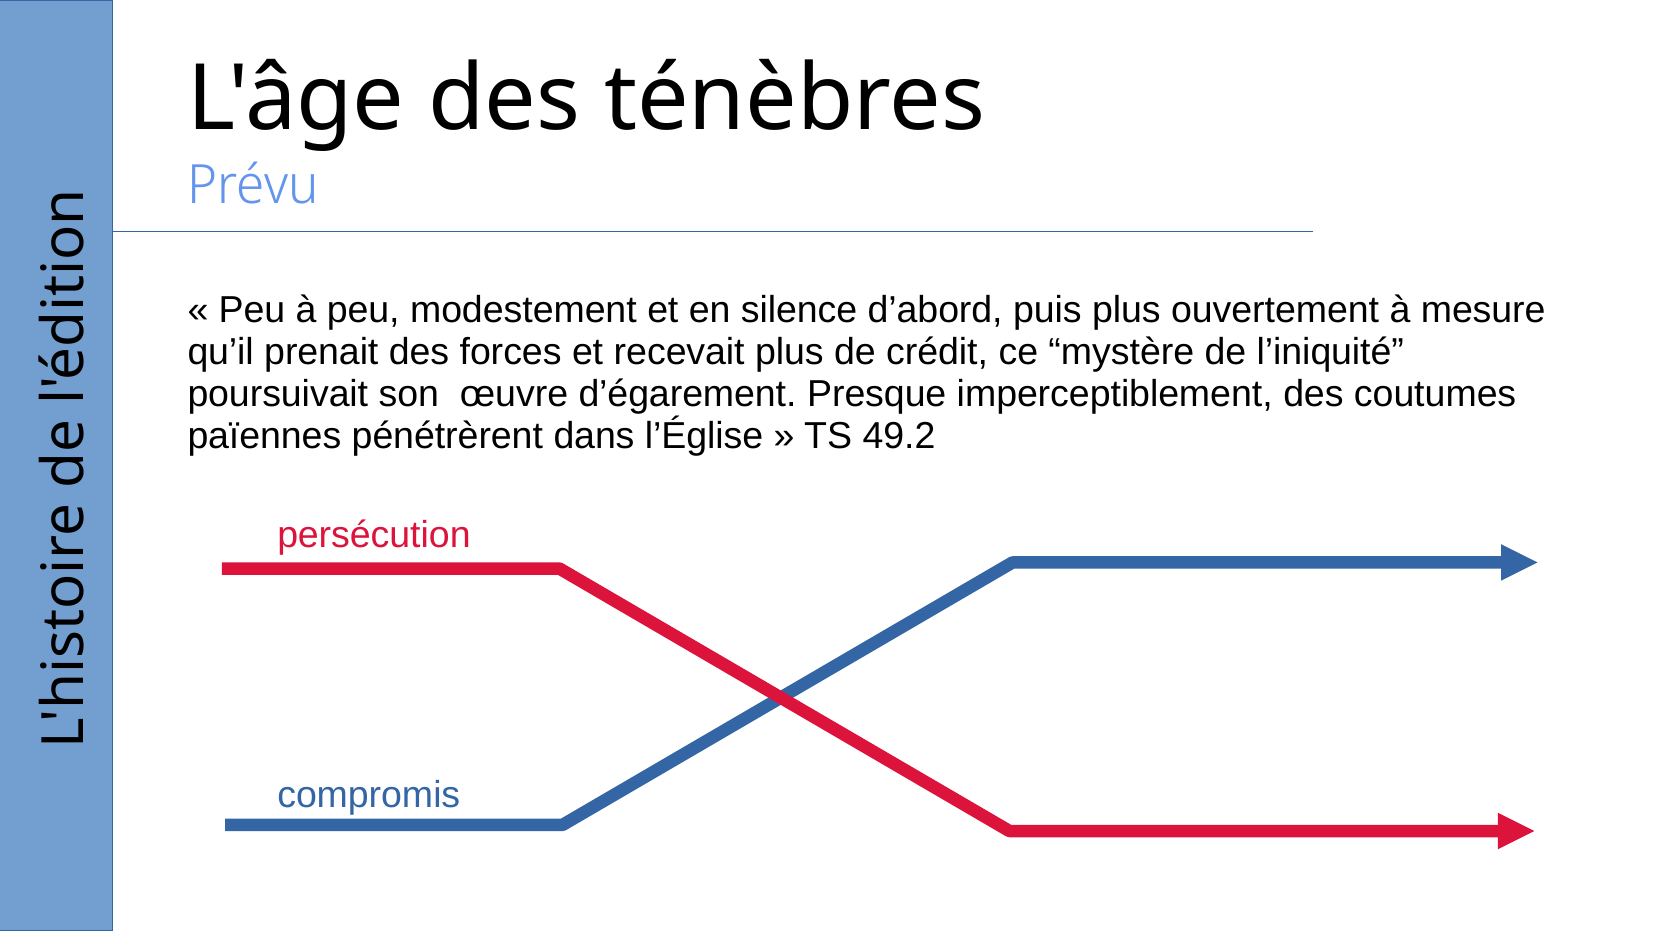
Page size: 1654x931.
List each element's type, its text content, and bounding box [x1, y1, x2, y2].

text_box compromis [262, 766, 563, 823]
text_box persécution [262, 505, 563, 562]
title L'âge des ténèbres [187, 33, 1571, 125]
text_box [0, 0, 113, 931]
title Prévu [187, 125, 1571, 239]
subtitle « Peu à peu, modestement et en silence d’abord, puis plus ouvertement à mesure qu’il prenait des forces et recevait plus de crédit, ce “mystère de l’iniquité” poursuivait son œuvre d’égarement. Presque imperceptiblement, des coutumes païennes pénétrèrent dans l’Église » TS 49.2 [187, 288, 1571, 877]
text_box L'histoire de l'édition [13, 37, 105, 901]
